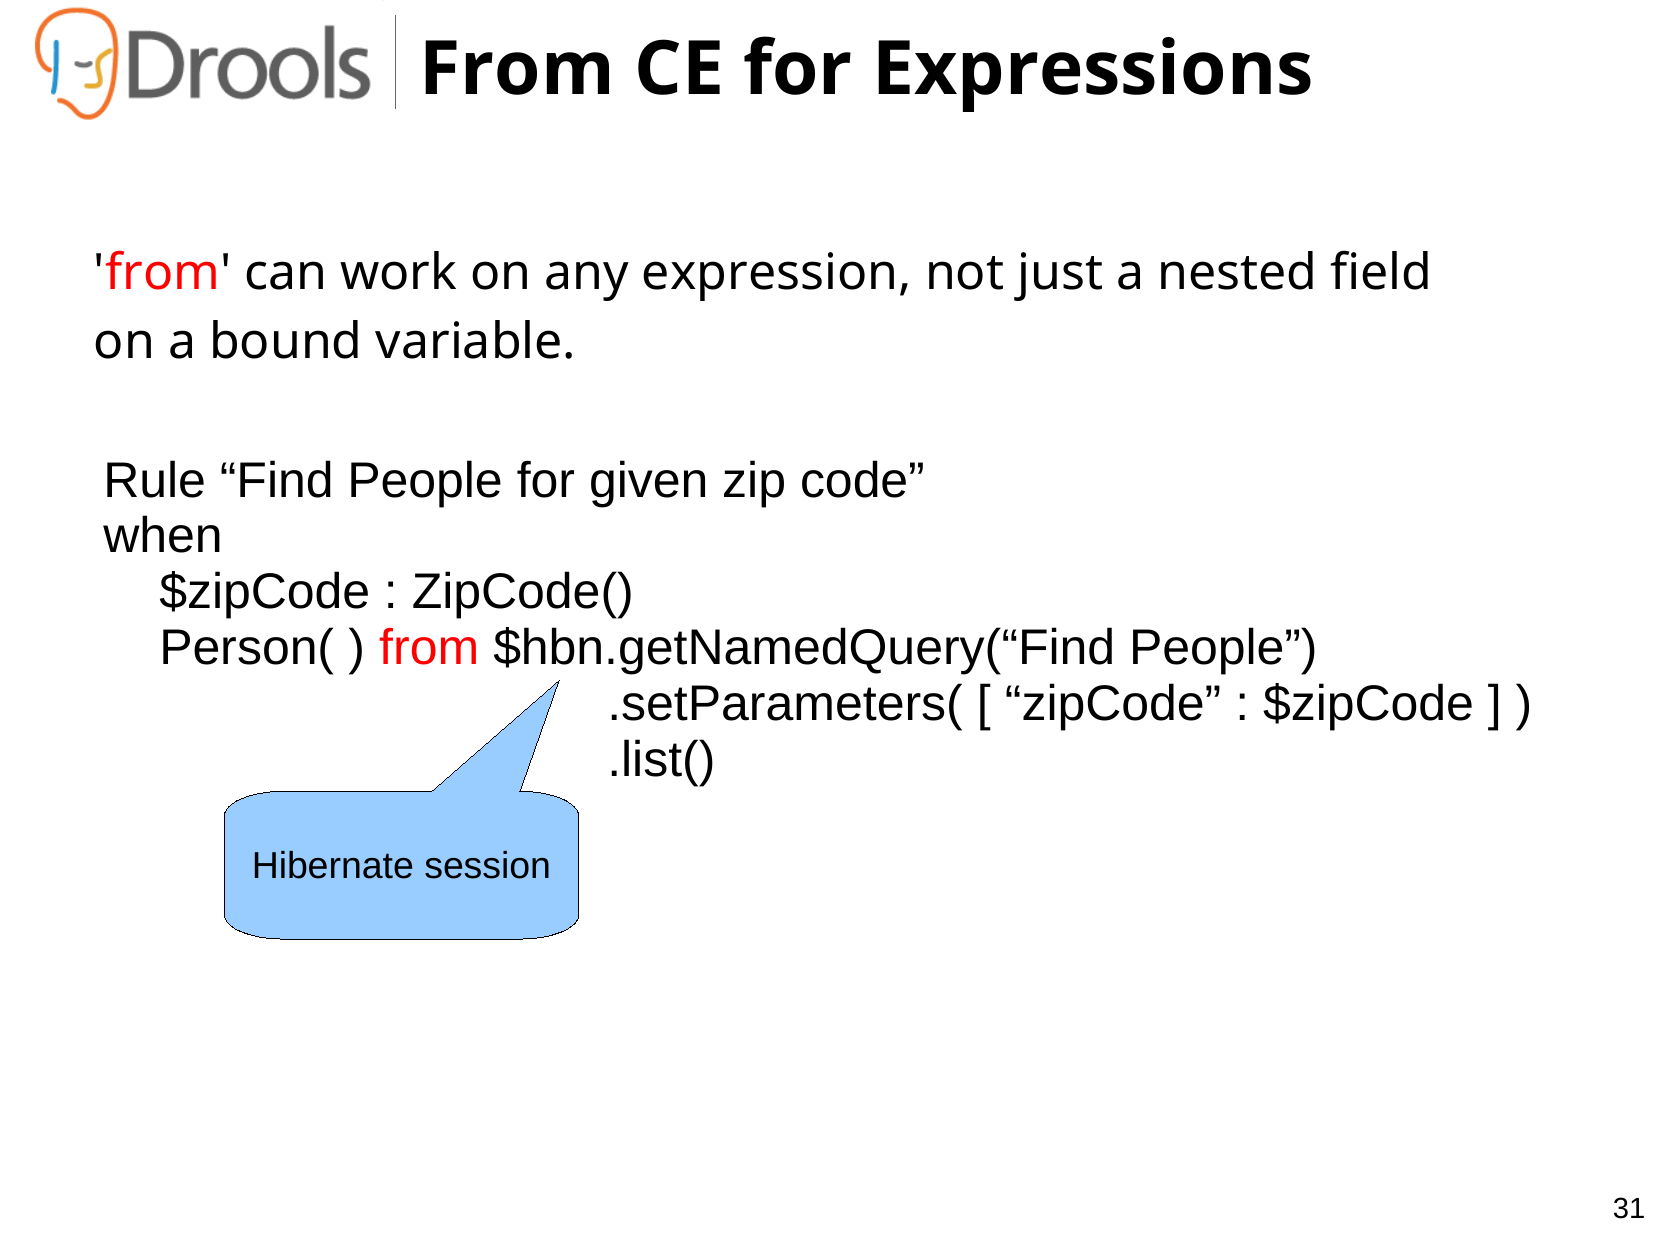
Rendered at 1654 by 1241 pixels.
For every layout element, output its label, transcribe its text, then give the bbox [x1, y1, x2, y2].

list 'from' can work on any expression, not just a nested field on a bound variable. [93, 236, 1506, 348]
text_box Hibernate session [224, 680, 579, 940]
title From CE for Expressions [419, 12, 1630, 119]
picture [29, 0, 384, 126]
text_box Rule “Find People for given zip code” when $zipCode : ZipCode() Person( ) from $hbn.getNamedQuery(“Find People”) .setParameters( [ “zipCode” : $zipCode ] ) .list() [88, 444, 1625, 794]
